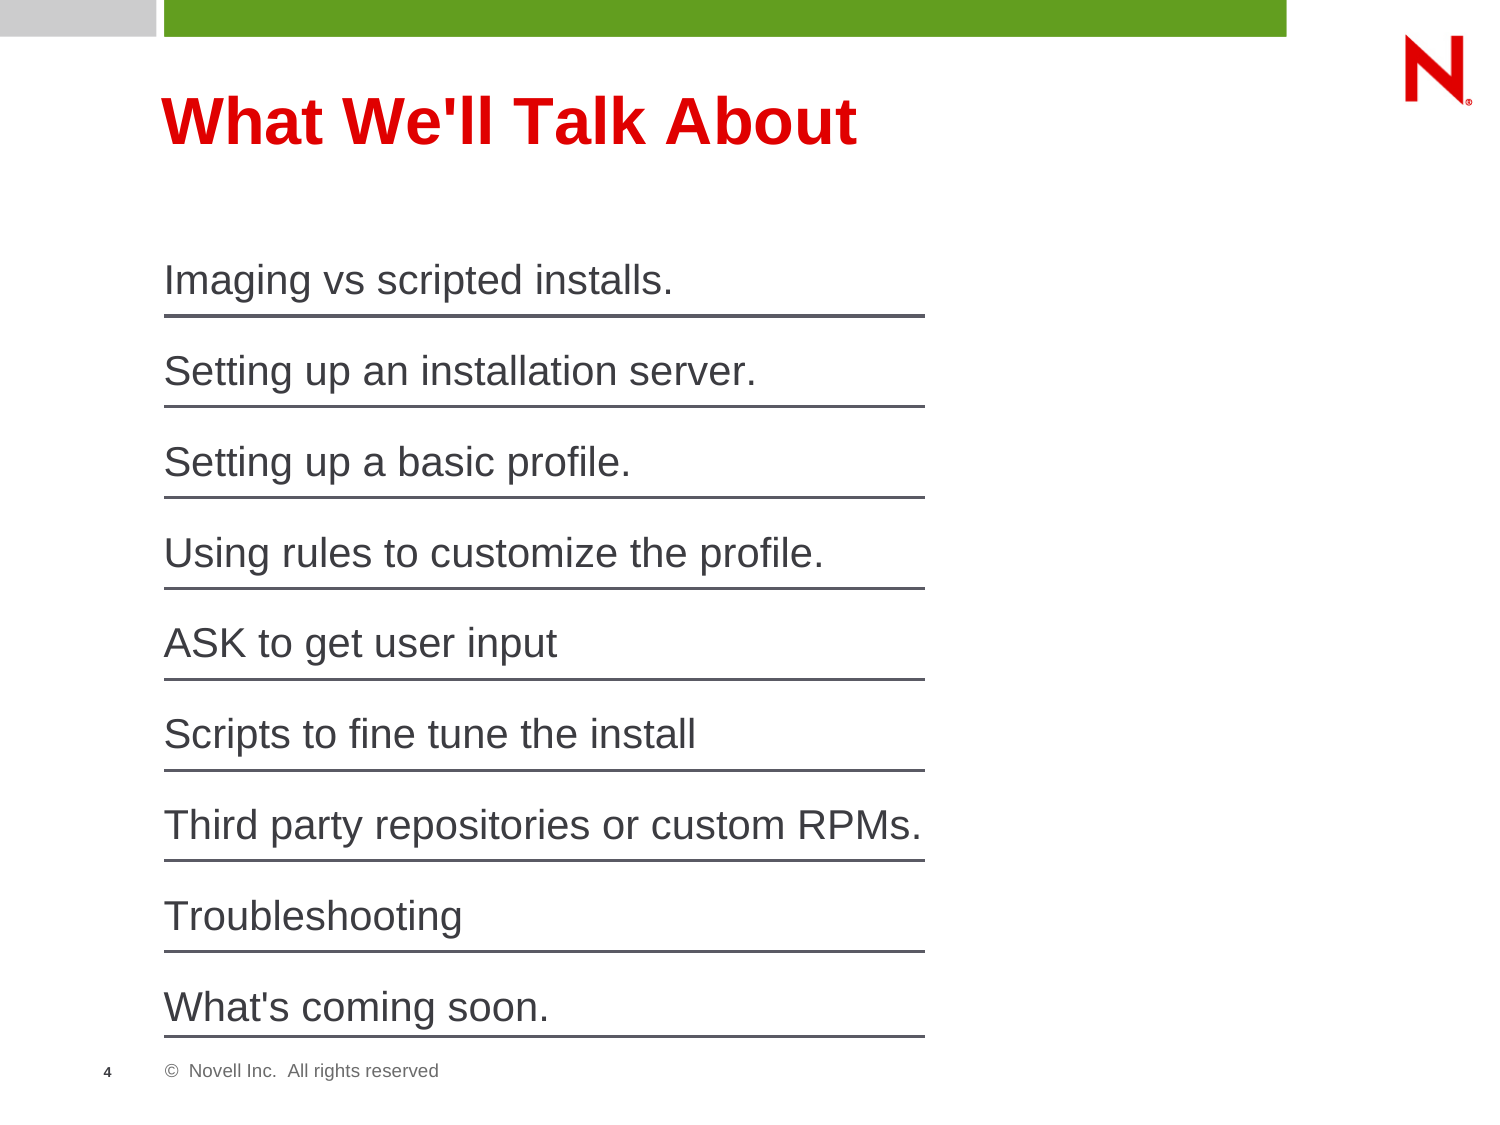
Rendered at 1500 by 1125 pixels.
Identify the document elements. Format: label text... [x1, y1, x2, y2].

title What We'll Talk About [161, 41, 1383, 205]
list Imaging vs scripted installs. Setting up an installation server. Setting up a basic profile. Using rules to customize the profile. ASK to get user input Scripts to fine tune the install Third party repositories or custom RPMs. Troubleshooting What's coming soon. [163, 254, 1404, 1082]
picture [1403, 32, 1473, 107]
